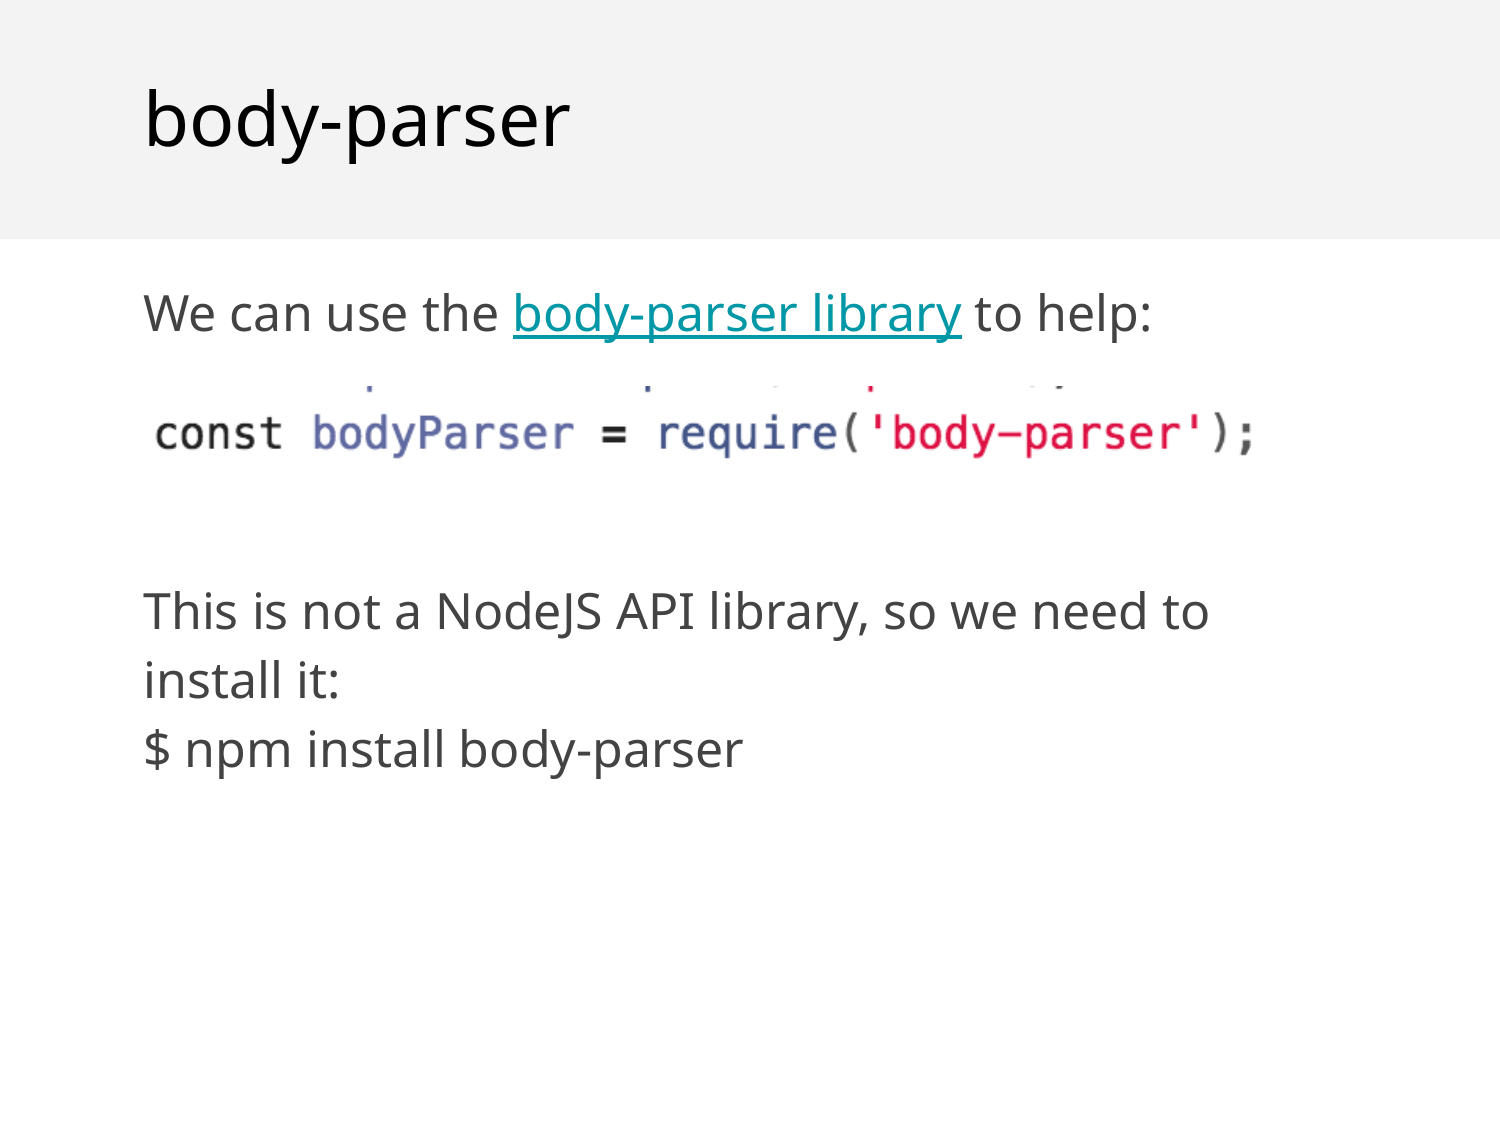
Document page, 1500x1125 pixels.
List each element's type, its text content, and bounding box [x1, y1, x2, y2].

list This is not a NodeJS API library, so we need to install it: $ npm install body-parser [128, 555, 1372, 799]
list We can use the body-parser library to help: [128, 255, 1372, 373]
title body-parser [128, 56, 1372, 183]
picture [128, 386, 1273, 490]
